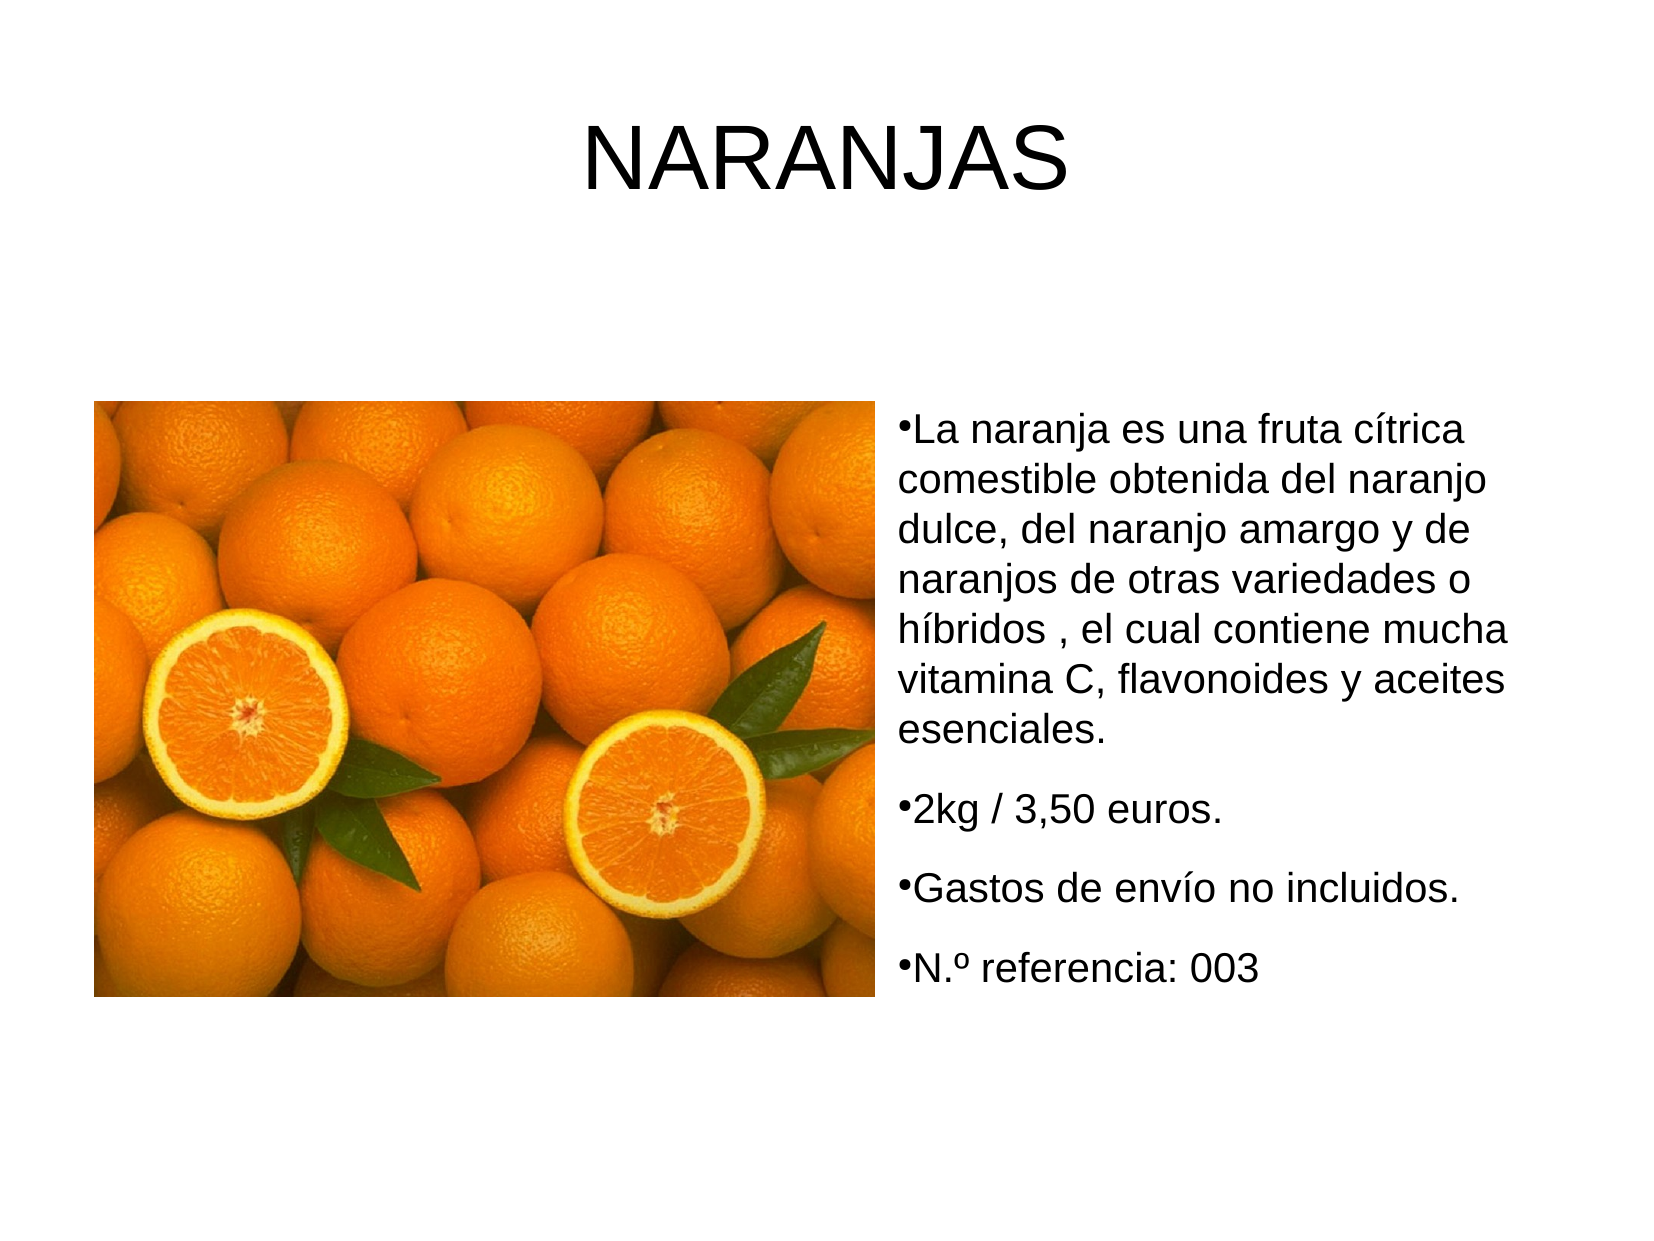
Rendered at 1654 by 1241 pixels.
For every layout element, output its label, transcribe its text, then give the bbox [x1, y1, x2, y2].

picture [94, 401, 875, 997]
title NARANJAS [82, 49, 1571, 257]
list La naranja es una fruta cítrica comestible obtenida del naranjo dulce, del naranjo amargo y de naranjos de otras variedades o híbridos , el cual contiene mucha vitamina C, flavonoides y aceites esenciales. 2kg / 3,50 euros. Gastos de envío no incluidos. N.º referencia: 003 [897, 401, 1571, 1010]
